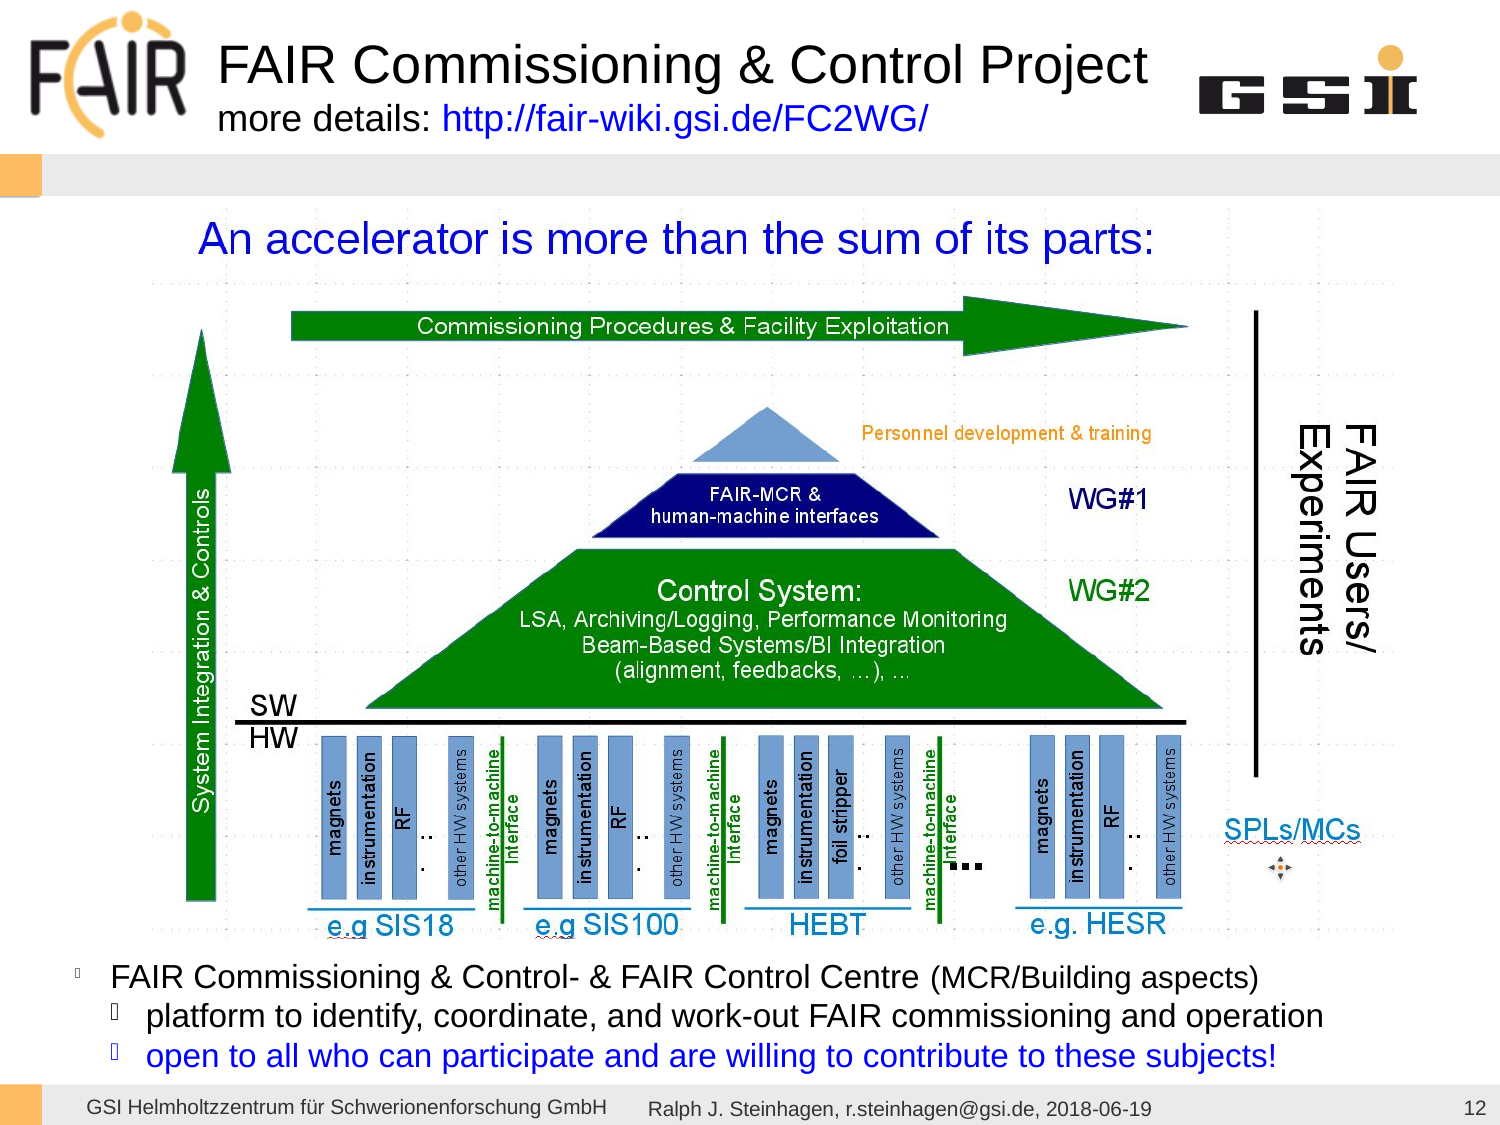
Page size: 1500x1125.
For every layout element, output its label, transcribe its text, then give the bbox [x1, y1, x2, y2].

picture [30, 9, 187, 141]
text_box FAIR Commissioning & Control Project more details: http://fair-wiki.gsi.de/FC2WG/ [217, 14, 1227, 154]
picture [152, 207, 1393, 939]
picture [1227, 42, 1419, 117]
text_box FAIR Commissioning & Control- & FAIR Control Centre (MCR/Building aspects) platform to identify, coordinate, and work-out FAIR commissioning and operation open to all who can participate and are willing to contribute to these subjects! [74, 954, 1425, 1085]
